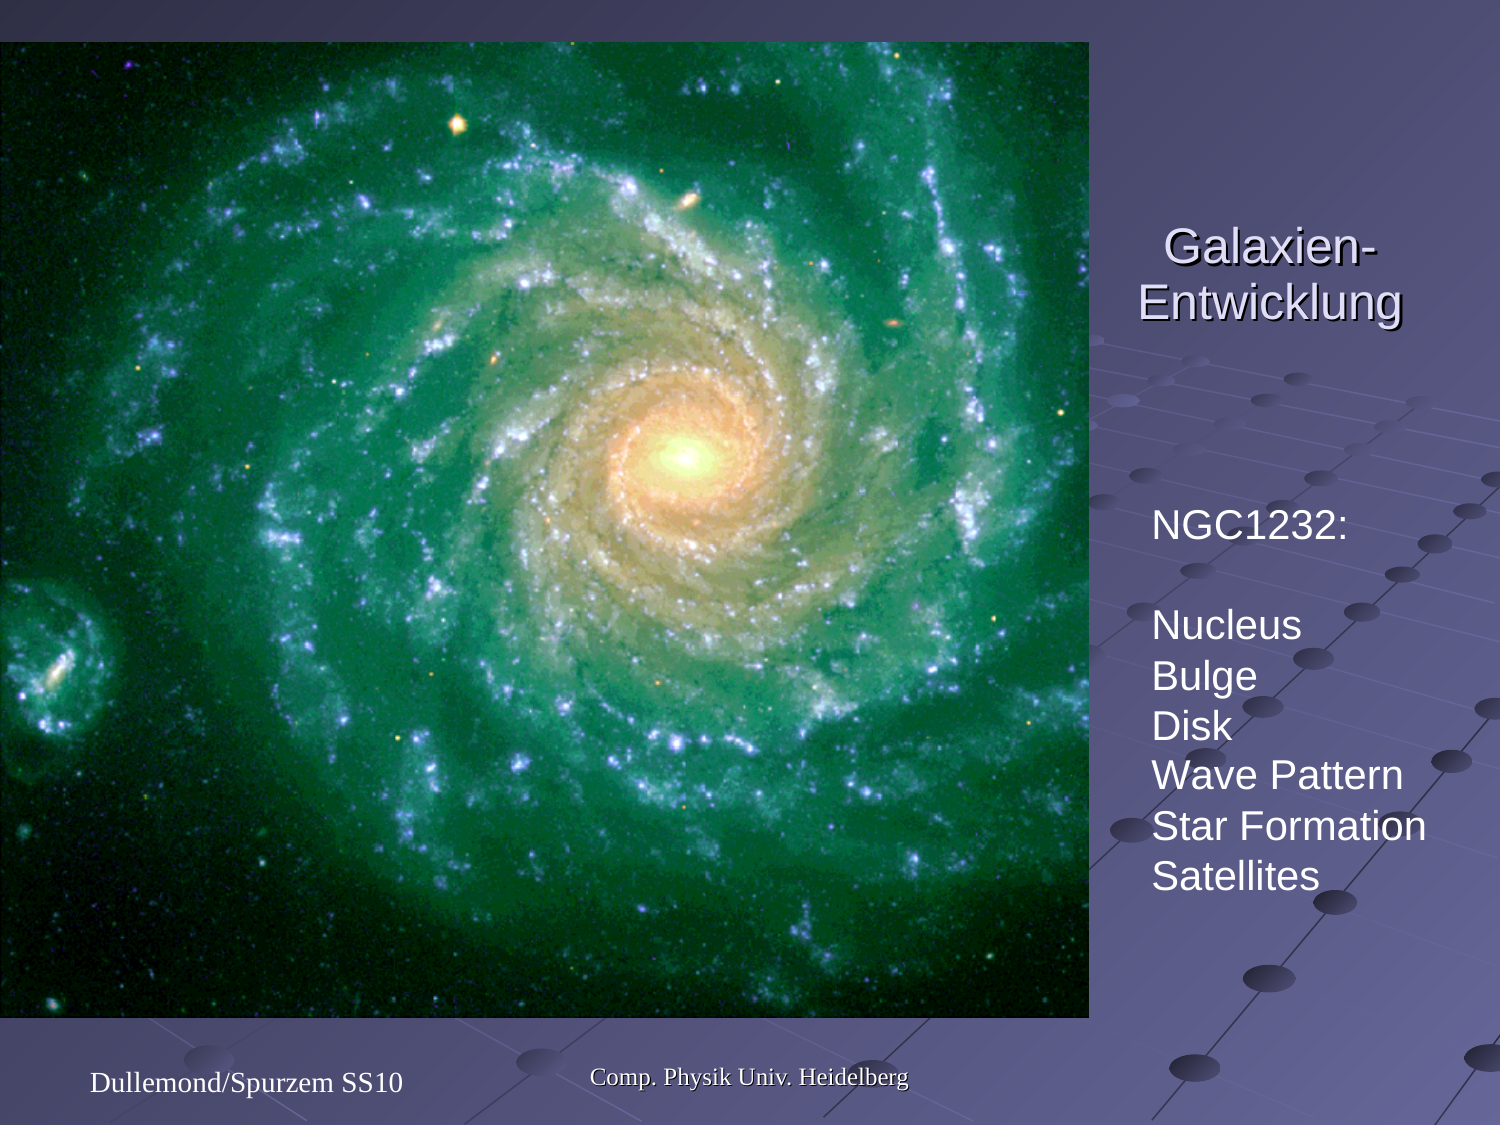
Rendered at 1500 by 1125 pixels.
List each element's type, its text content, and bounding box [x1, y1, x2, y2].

picture [0, 42, 1089, 1018]
text_box NGC1232: Nucleus Bulge Disk Wave Pattern Star Formation Satellites [1136, 490, 1443, 907]
title Galaxien-Entwicklung [1116, 45, 1426, 504]
